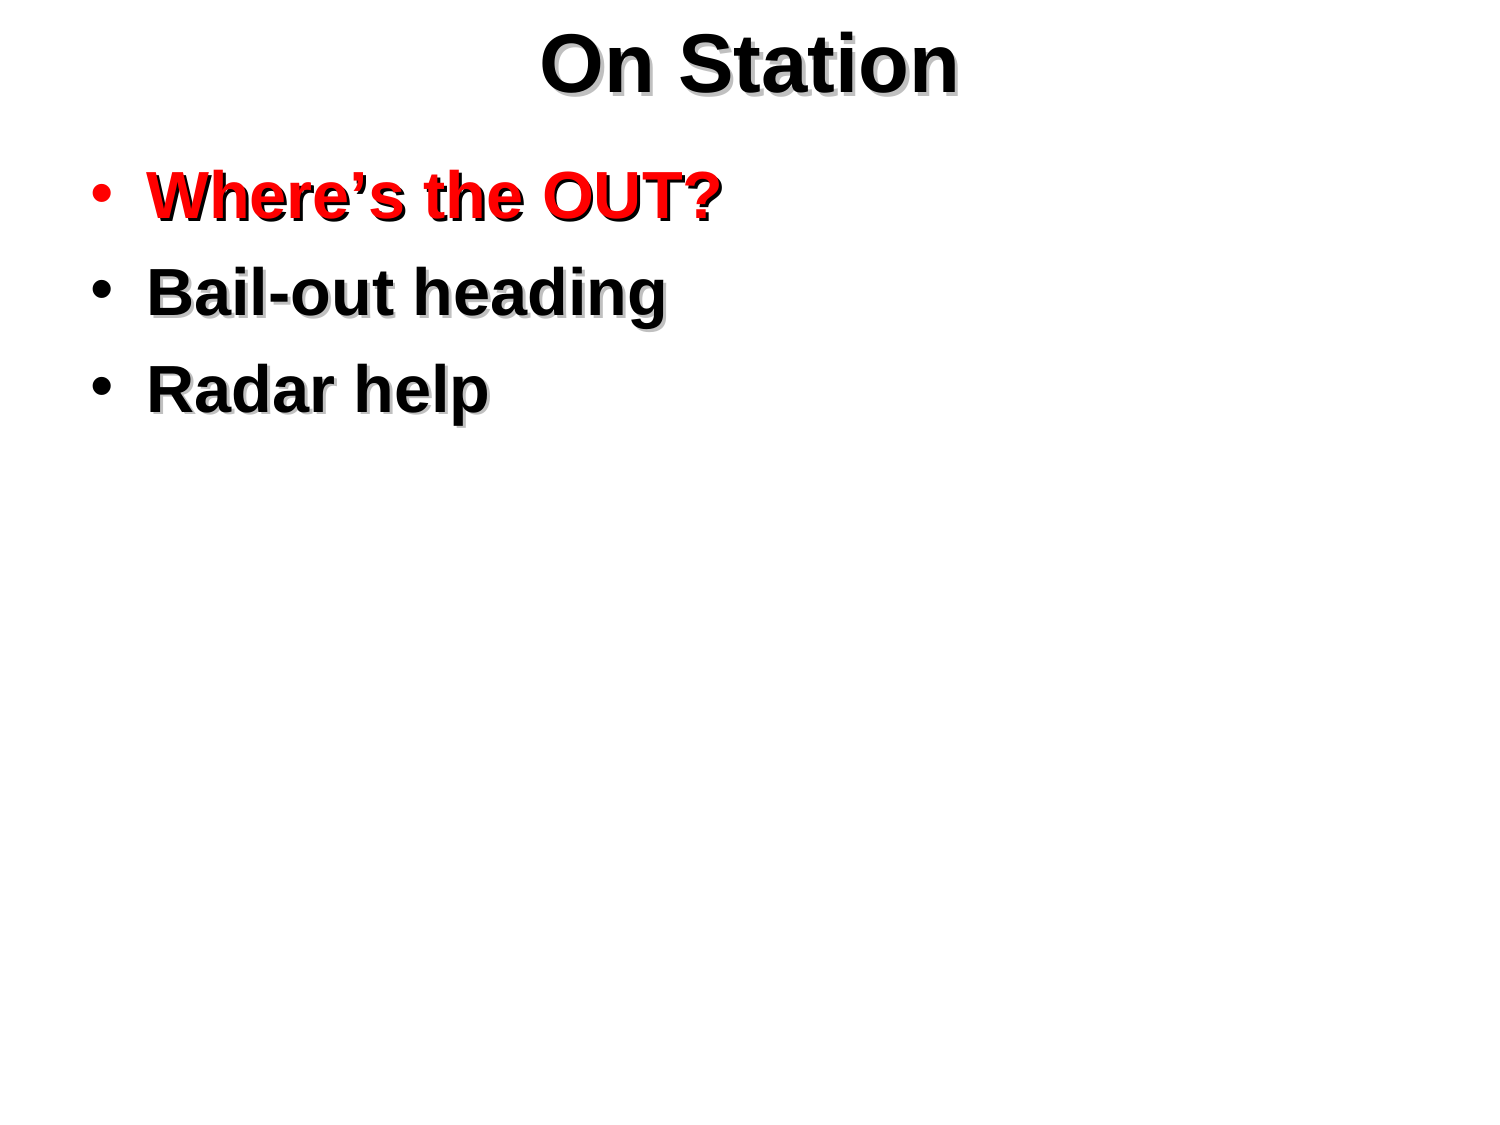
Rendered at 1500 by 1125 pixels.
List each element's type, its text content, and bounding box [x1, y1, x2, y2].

list Where’s the OUT? Bail-out heading Radar help [75, 144, 1426, 887]
title On Station [0, 4, 1500, 114]
